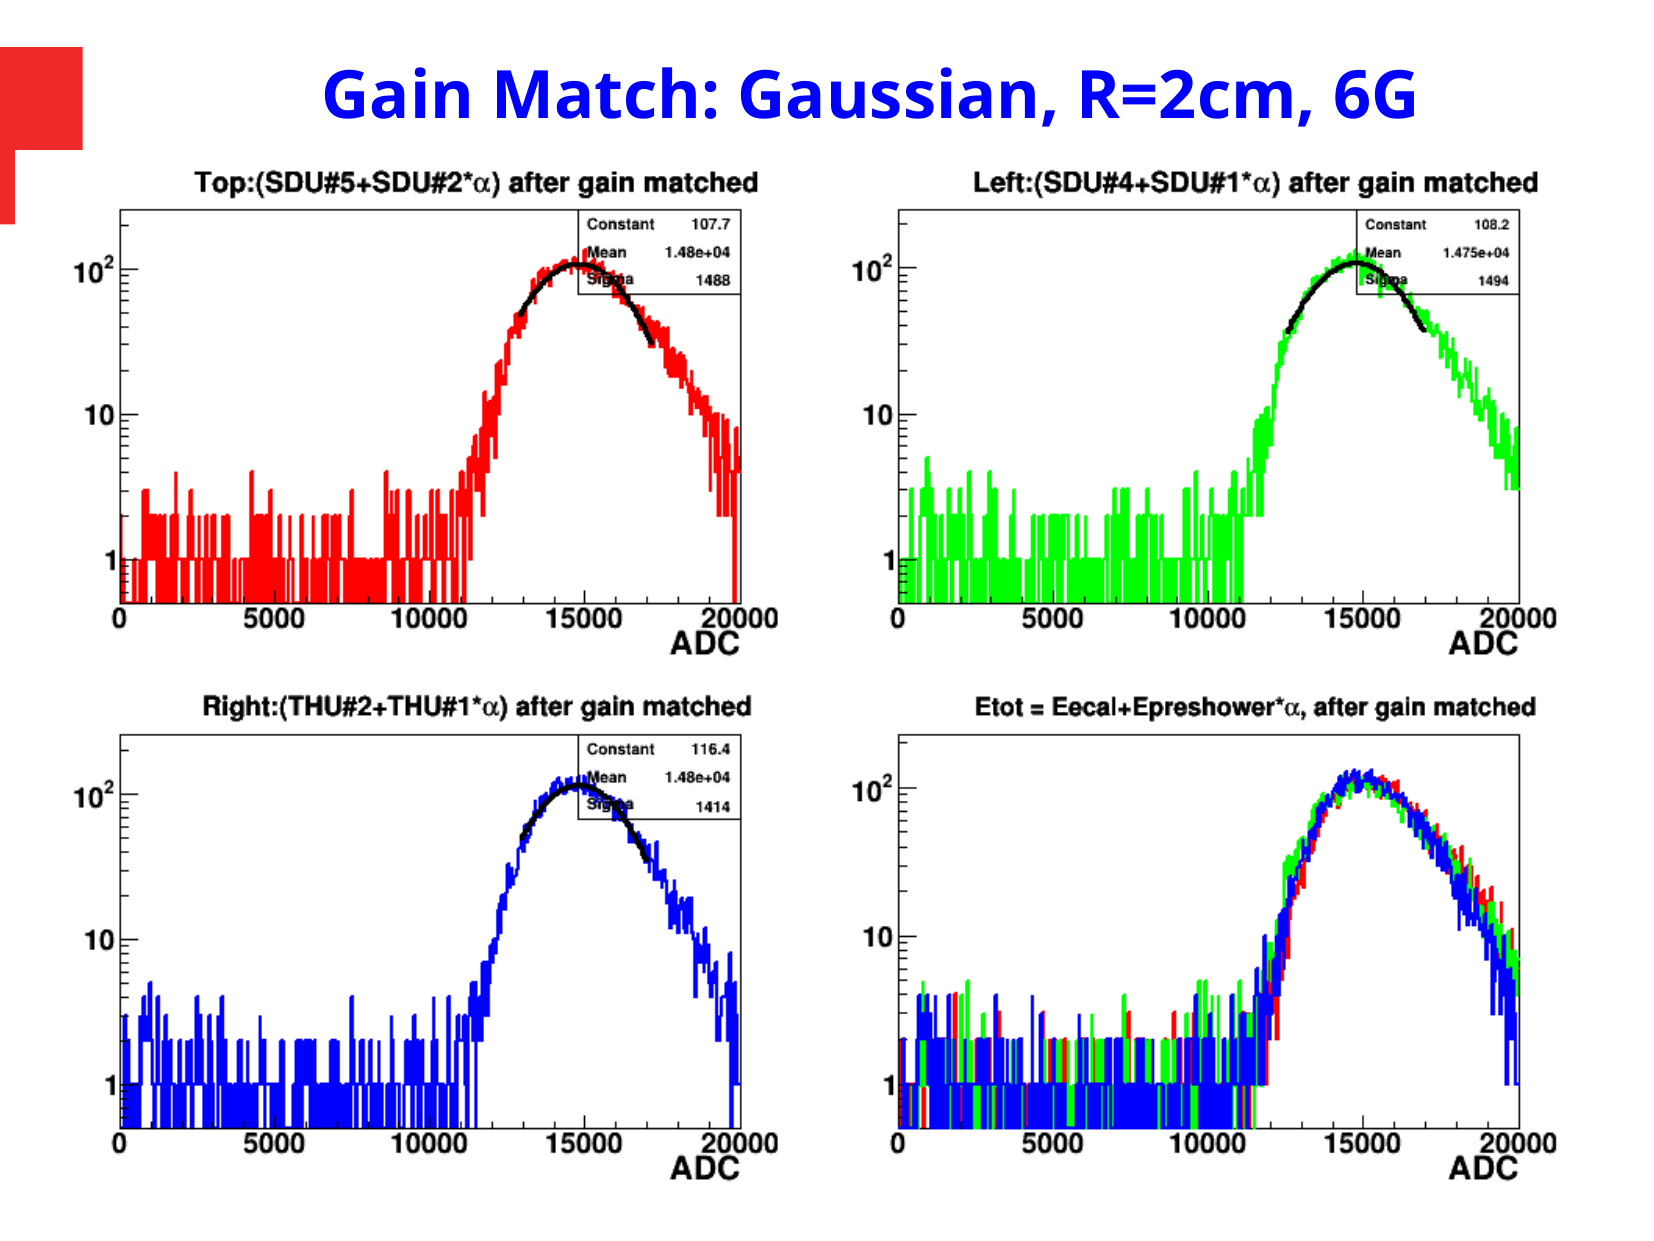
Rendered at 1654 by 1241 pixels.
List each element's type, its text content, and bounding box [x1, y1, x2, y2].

picture [15, 150, 1572, 1200]
title Gain Match: Gaussian, R=2cm, 6G [88, 47, 1654, 139]
